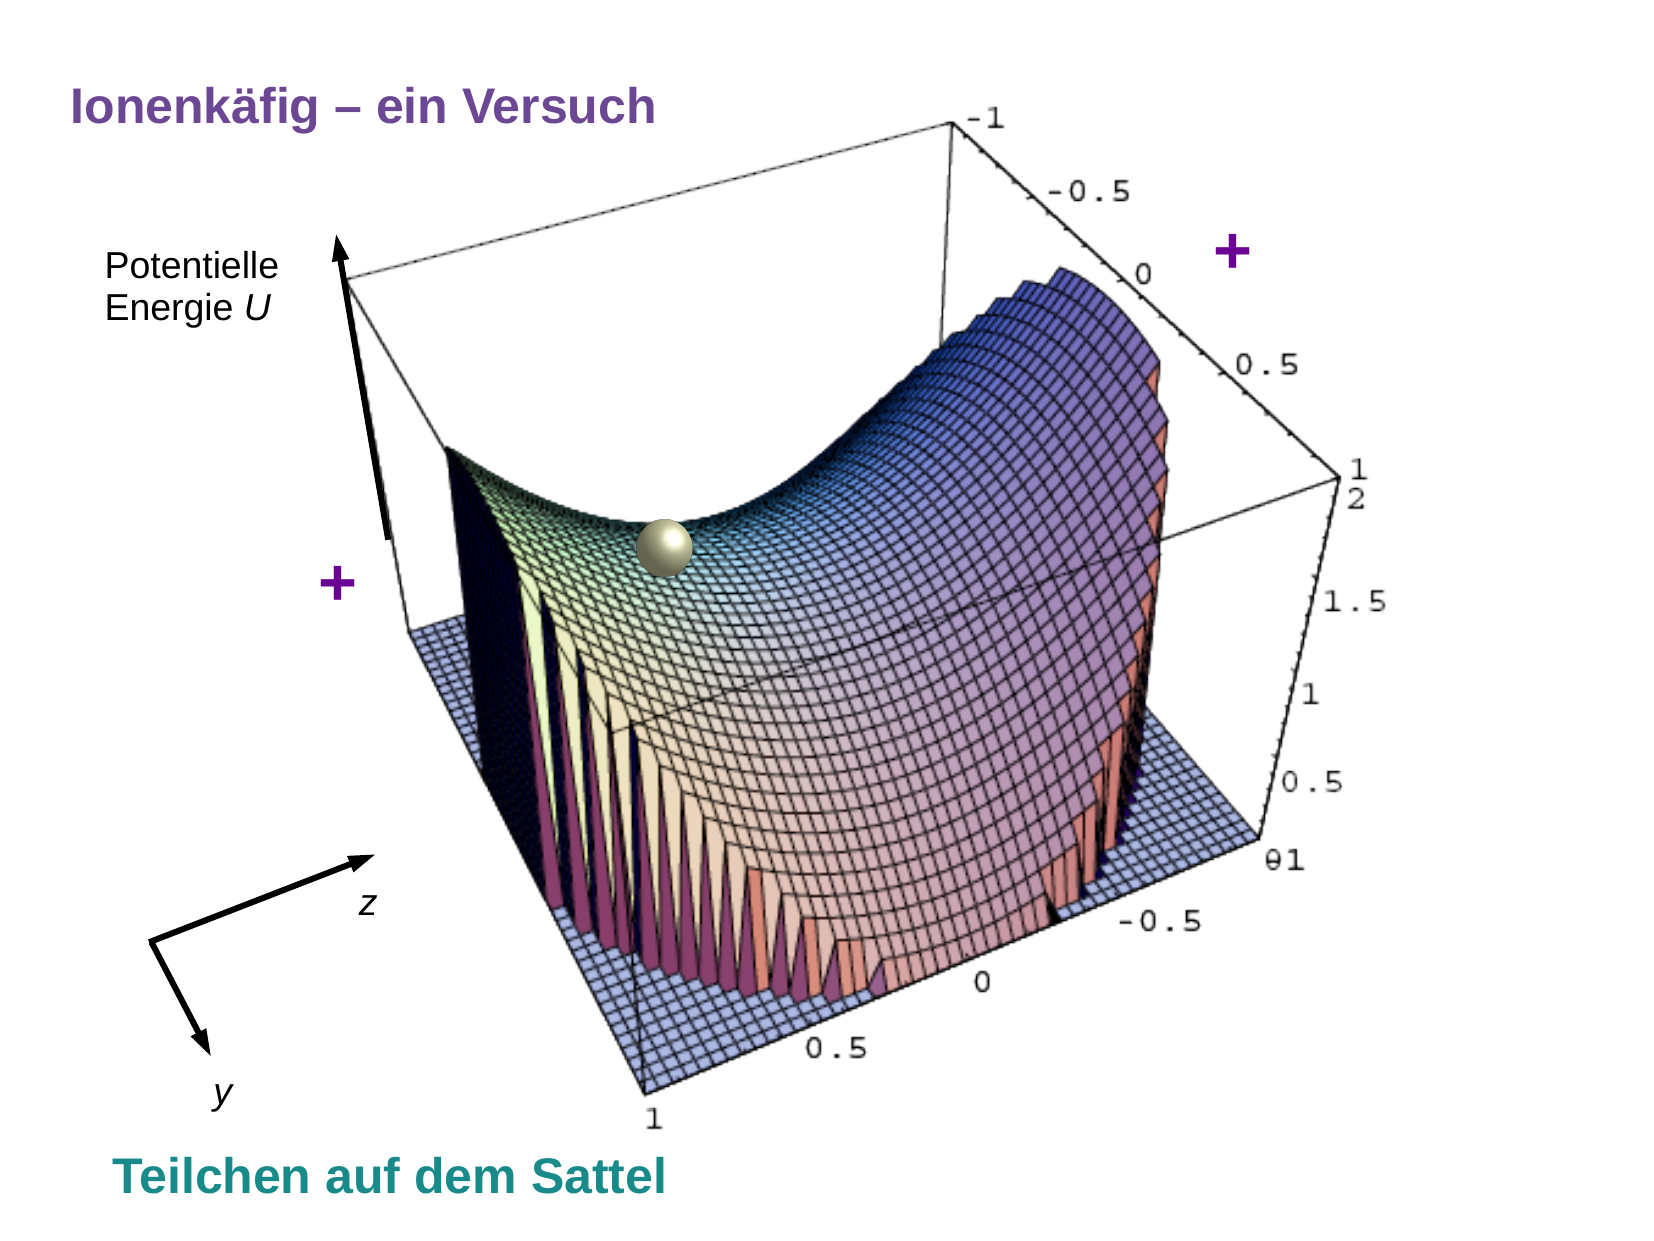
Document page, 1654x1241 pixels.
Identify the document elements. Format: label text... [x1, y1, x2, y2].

text_box y [195, 1059, 250, 1123]
text_box z [341, 871, 395, 935]
text_box Ionenkäfig – ein Versuch [55, 70, 1146, 142]
picture [261, 73, 1408, 1191]
text_box Potentielle Energie U [89, 237, 294, 336]
text_box Teilchen auf dem Sattel [98, 1141, 683, 1212]
text_box + [304, 537, 376, 628]
text_box + [1199, 206, 1271, 296]
